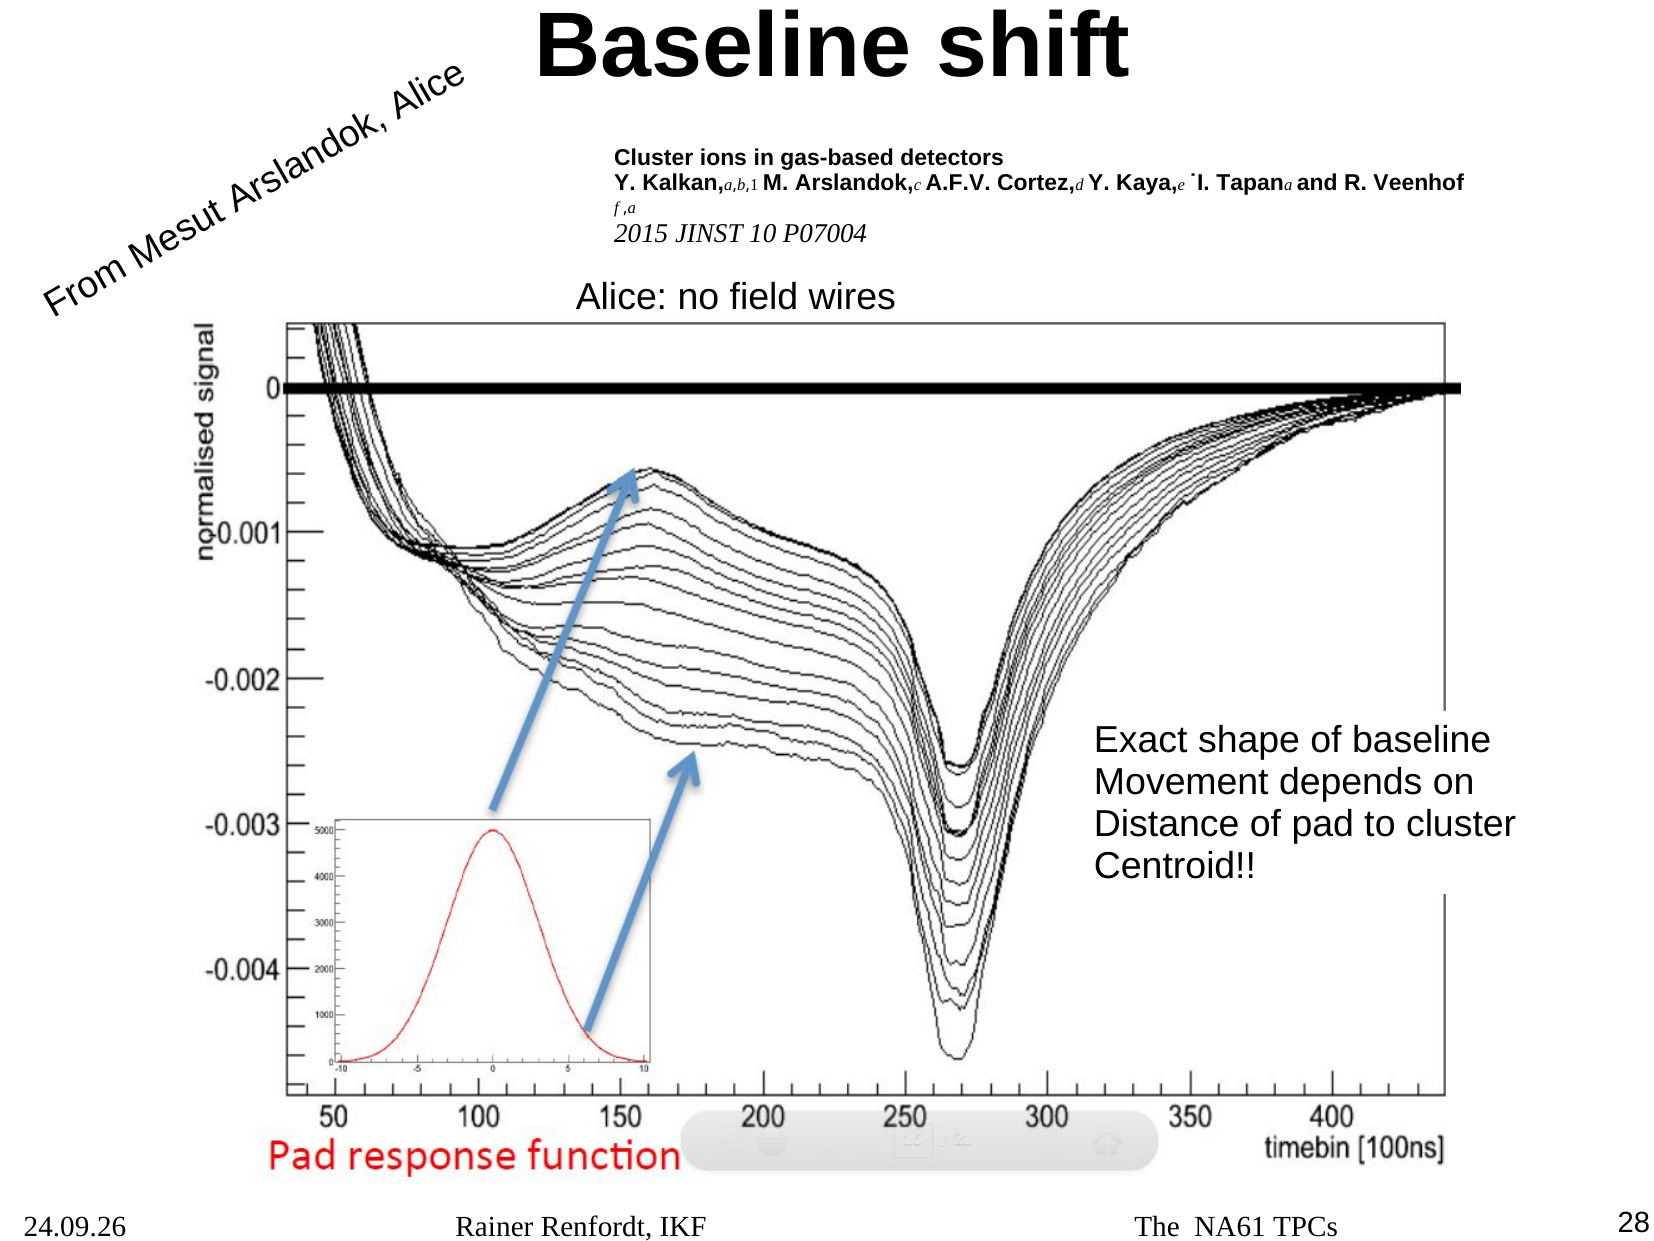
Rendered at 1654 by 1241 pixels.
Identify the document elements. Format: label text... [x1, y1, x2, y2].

text_box From Mesut Arslandok, Alice [19, 35, 489, 340]
picture [177, 306, 1461, 1182]
text_box Exact shape of baseline Movement depends on Distance of pad to cluster Centroid!! [1079, 710, 1532, 894]
title Baseline shift [88, 0, 1577, 148]
text_box Alice: no field wires [561, 267, 911, 325]
text_box Cluster ions in gas-based detectors Y. Kalkan,a,b,1 M. Arslandok,c A.F.V. Cortez,d Y. Kaya,e ˙I. Tapana and R. Veenhof f ,a 2015 JINST 10 P07004 [599, 137, 1506, 237]
